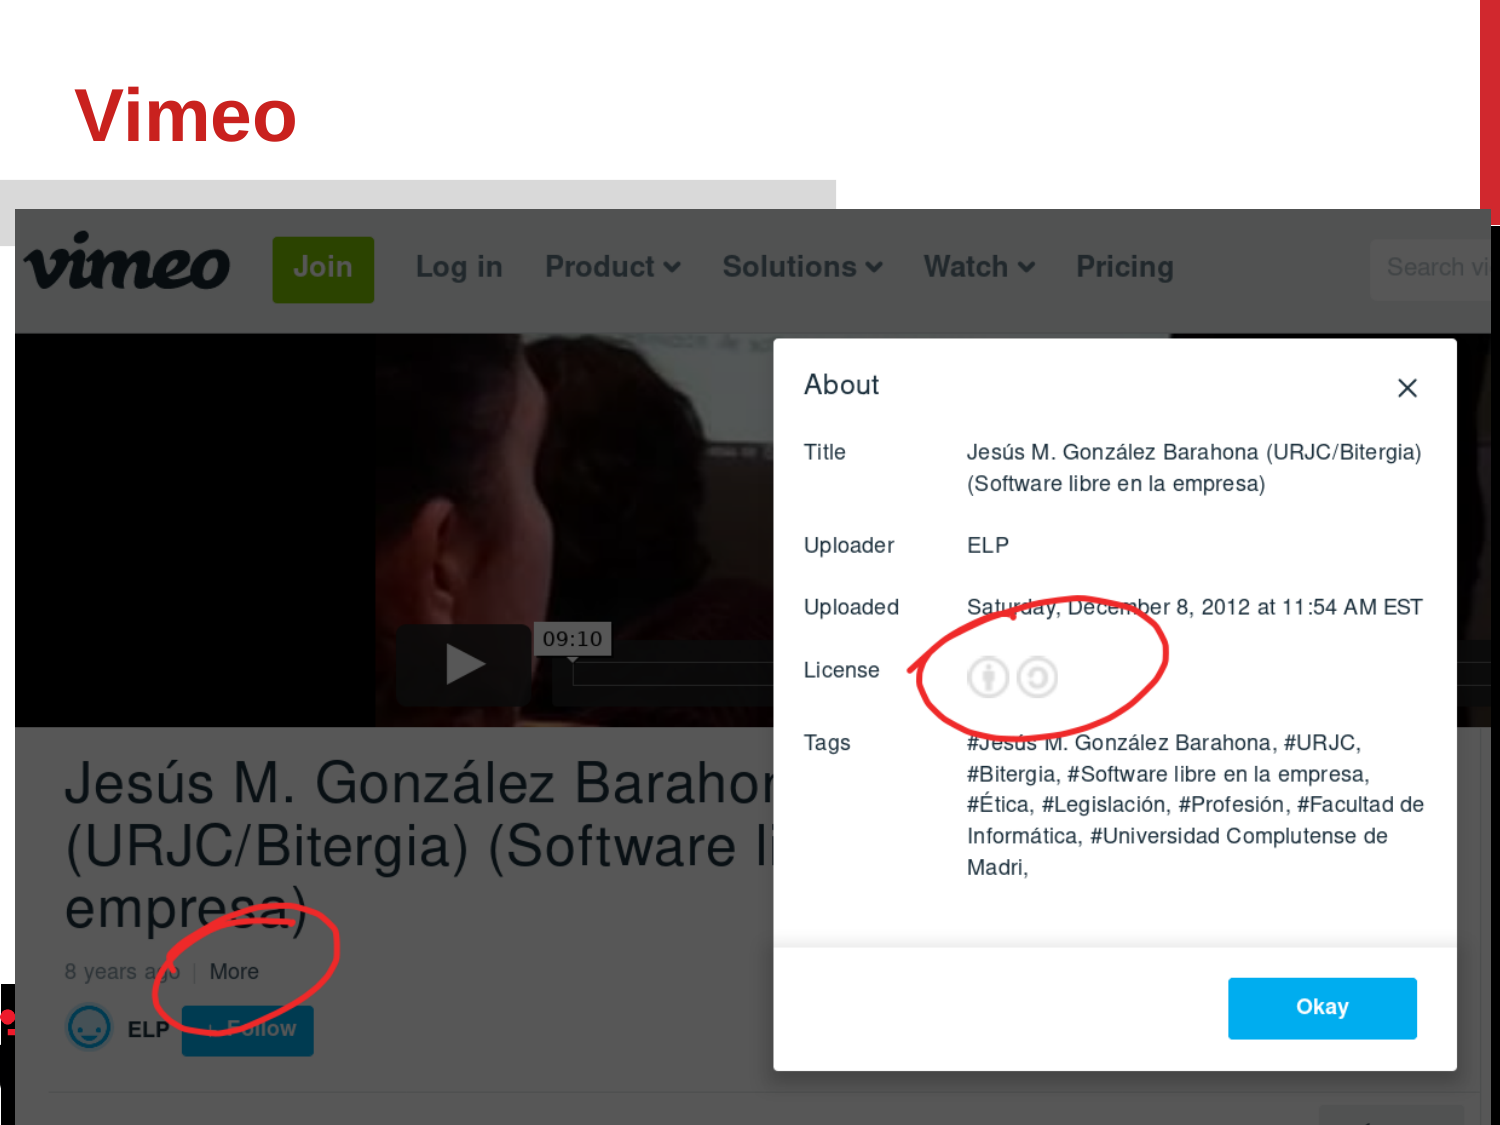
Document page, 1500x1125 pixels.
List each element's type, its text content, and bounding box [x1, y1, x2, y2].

title [75, 15, 1425, 172]
picture [15, 209, 1491, 1125]
text_box Vimeo [60, 66, 991, 209]
